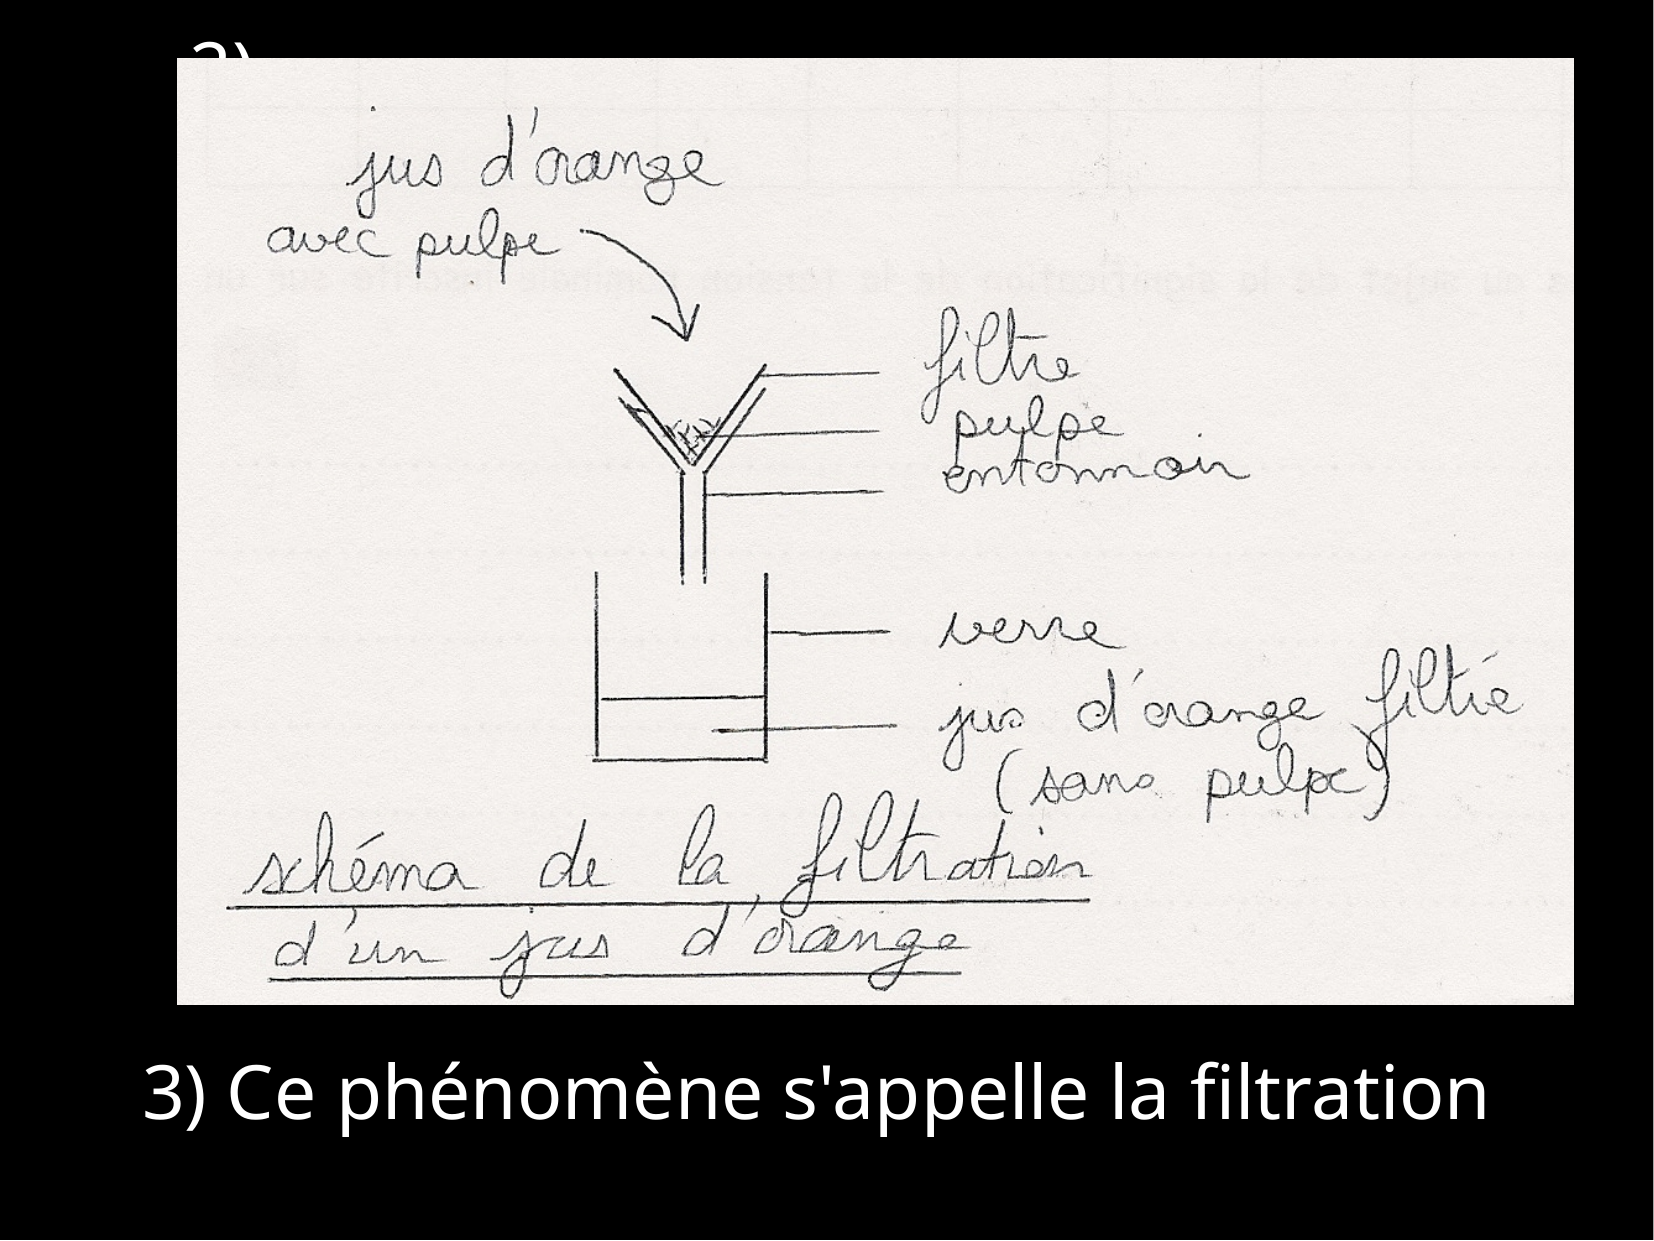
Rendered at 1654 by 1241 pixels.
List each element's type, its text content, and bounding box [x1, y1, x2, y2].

subtitle 2) 3) Ce phénomène s'appelle la filtration [82, 4, 1571, 1154]
picture [177, 58, 1574, 1005]
